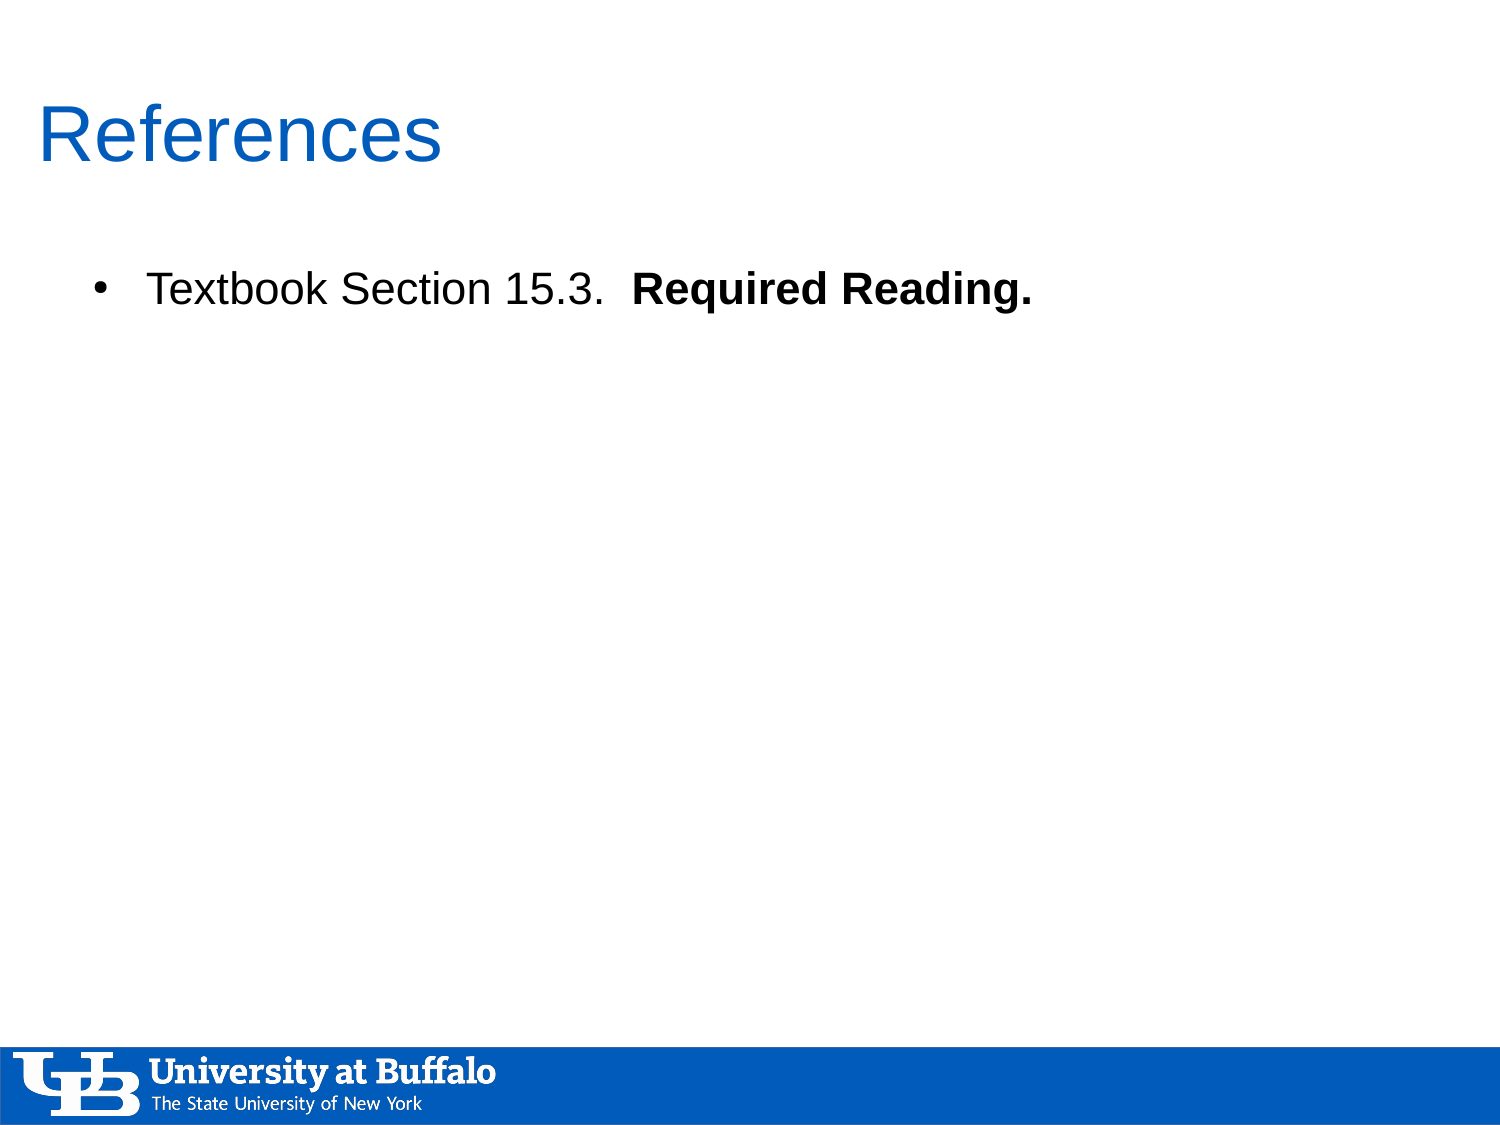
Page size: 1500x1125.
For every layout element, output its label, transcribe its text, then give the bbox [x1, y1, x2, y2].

title References [37, 89, 1388, 179]
picture [13, 1052, 496, 1116]
list Textbook Section 15.3. Required Reading. [75, 263, 1425, 916]
